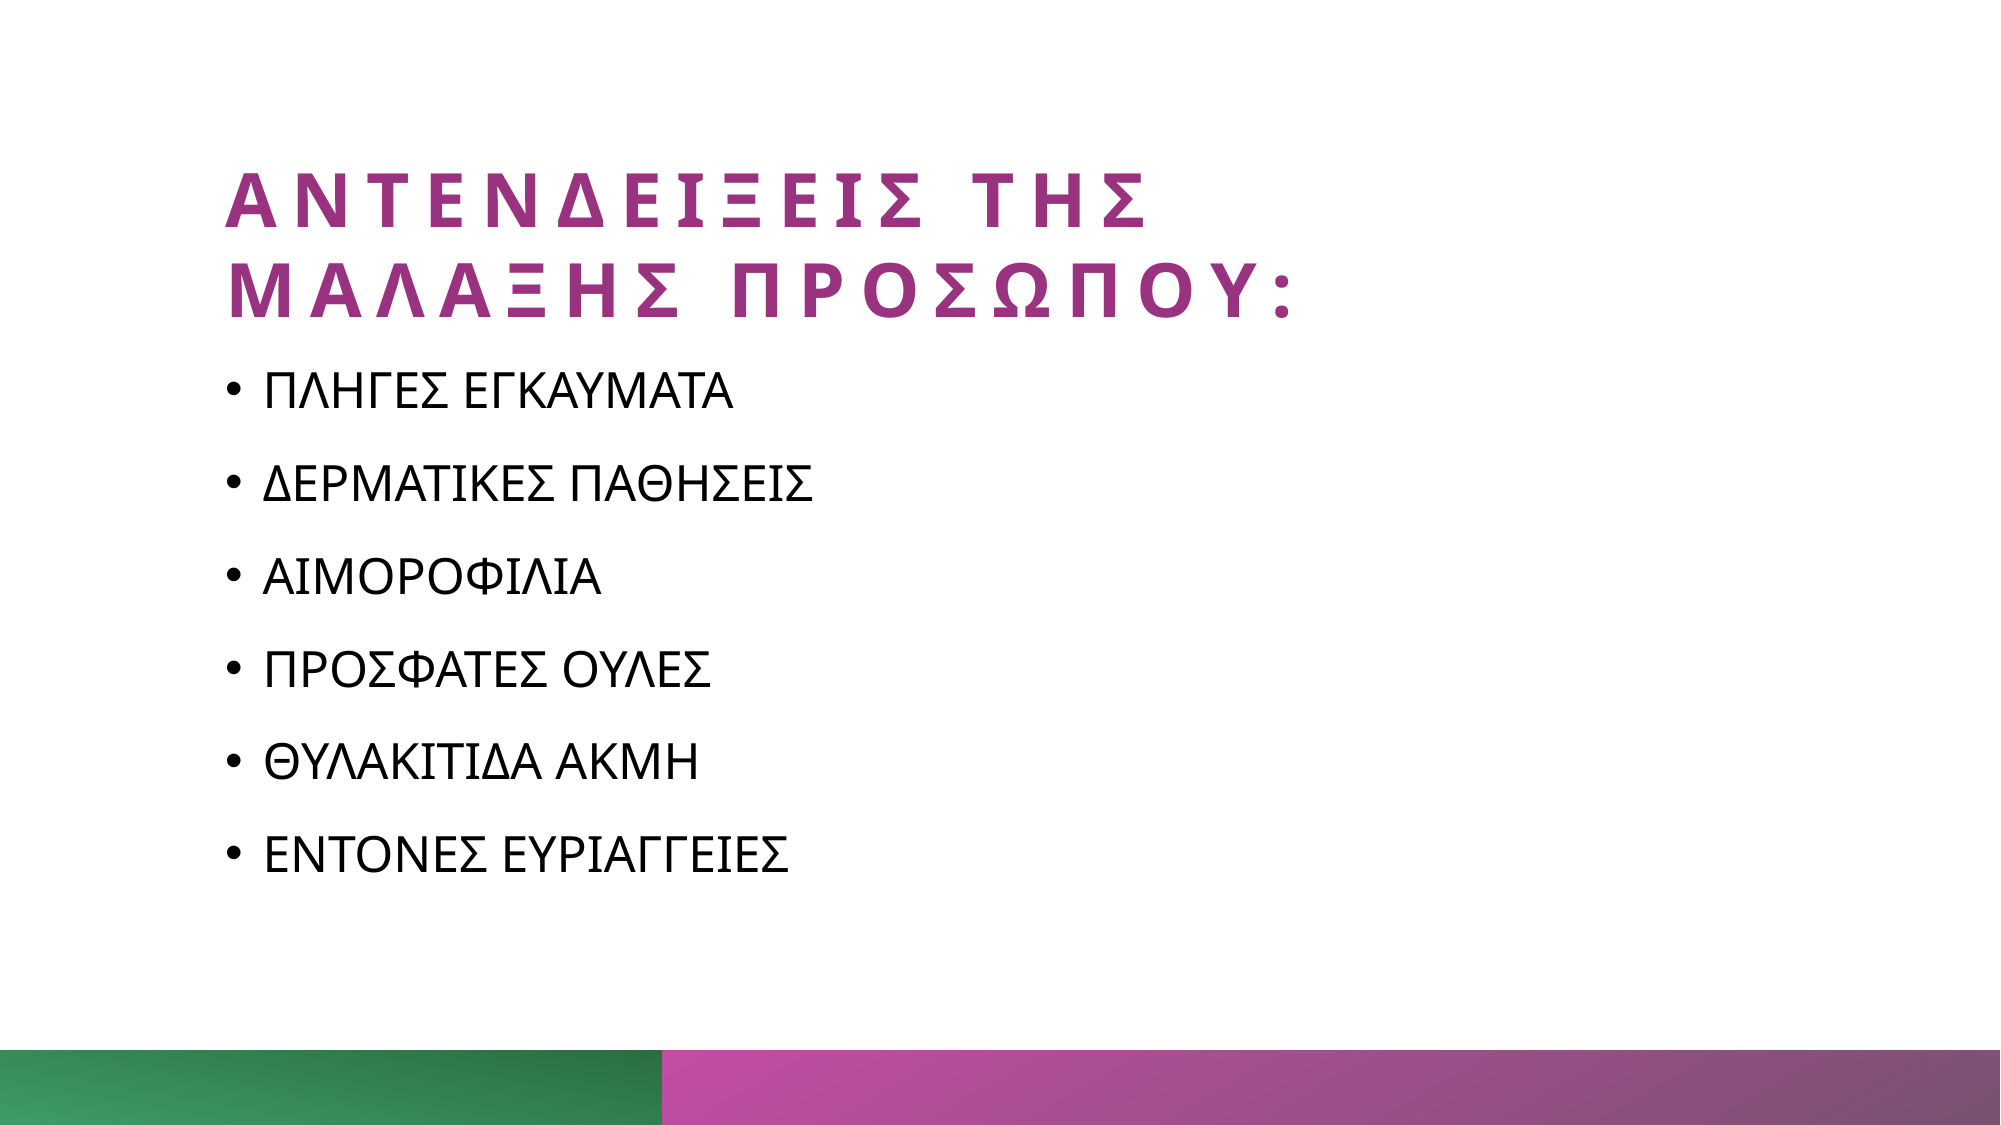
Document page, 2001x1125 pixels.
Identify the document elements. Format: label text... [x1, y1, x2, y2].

title ΑΝΤΕΝΔΕΙΞΕΙΣ ΤΗΣ ΜΑΛΑΞΗΣ ΠΡΟΣΩΠΟΥ: [225, 130, 1586, 334]
list ΠΛΗΓΕΣ ΕΓΚΑΥΜΑΤΑ ΔΕΡΜΑΤΙΚΕΣ ΠΑΘΗΣΕΙΣ ΑΙΜΟΡΟΦΙΛΙΑ ΠΡΟΣΦΑΤΕΣ ΟΥΛΕΣ ΘΥΛΑΚΙΤΙΔΑ ΑΚΜΗ ΕΝΤΟΝΕΣ ΕΥΡΙΑΓΓΕΙΕΣ [225, 346, 1906, 996]
